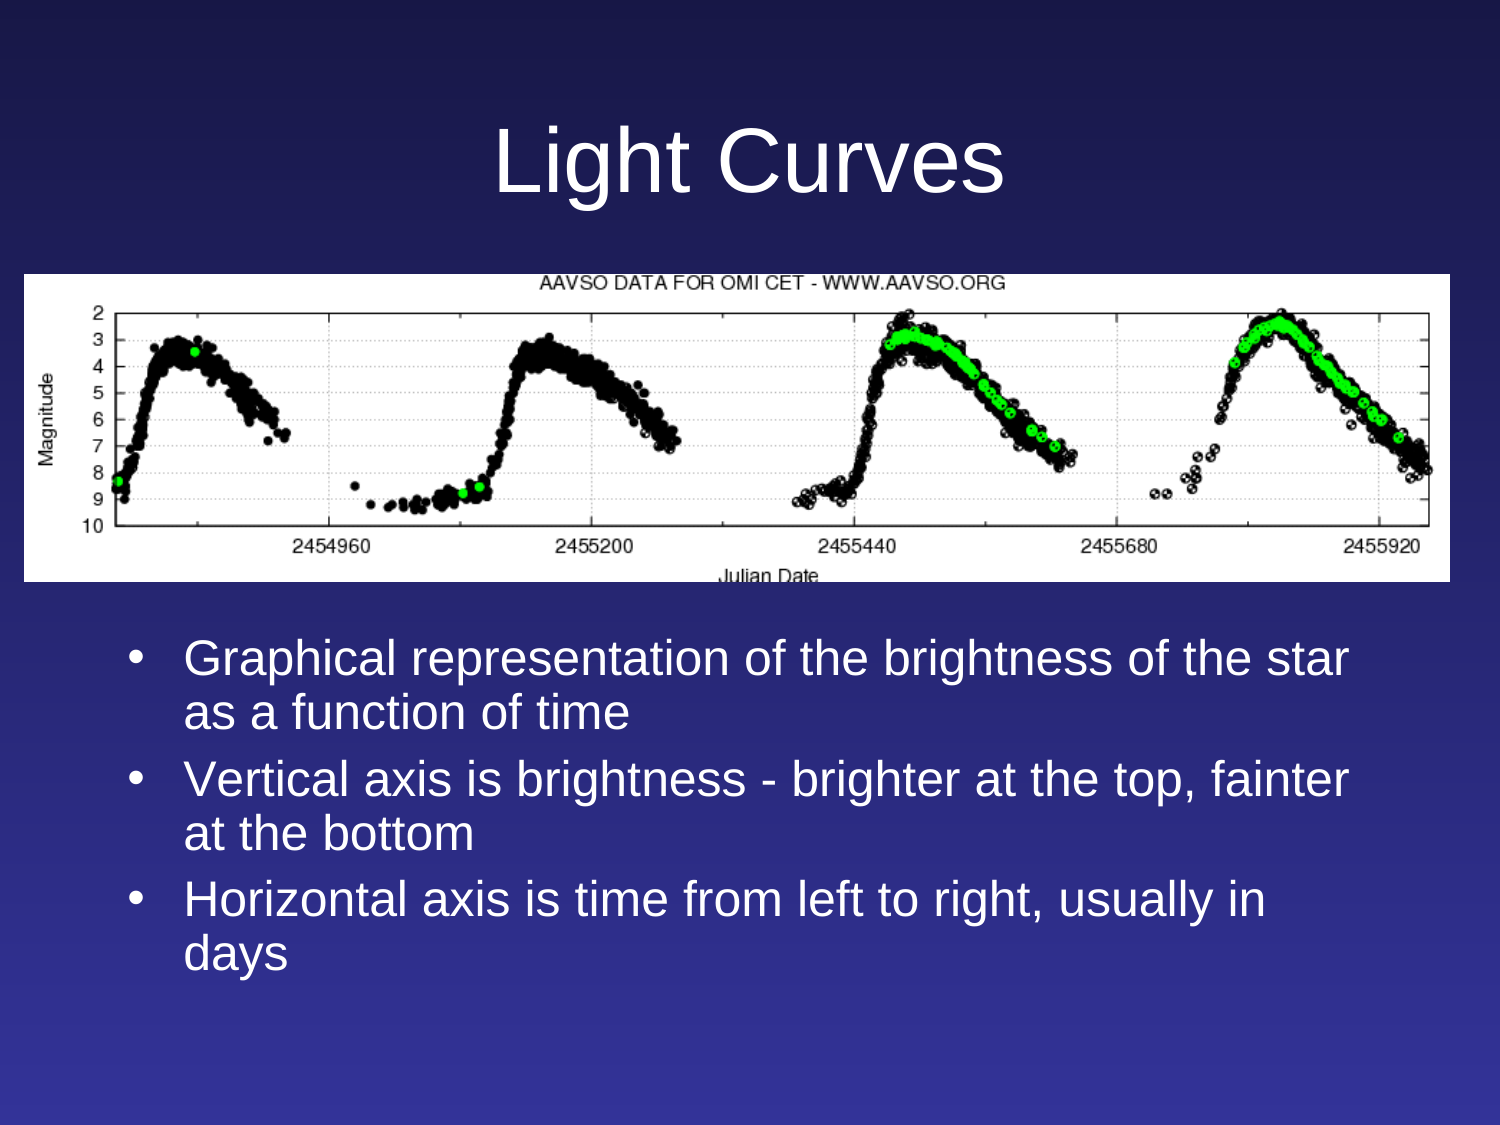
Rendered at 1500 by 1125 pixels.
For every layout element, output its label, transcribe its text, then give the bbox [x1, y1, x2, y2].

picture [24, 274, 1450, 583]
list Graphical representation of the brightness of the star as a function of time Vertical axis is brightness - brighter at the top, fainter at the bottom Horizontal axis is time from left to right, usually in days [112, 624, 1388, 1000]
title Light Curves [112, 62, 1388, 250]
